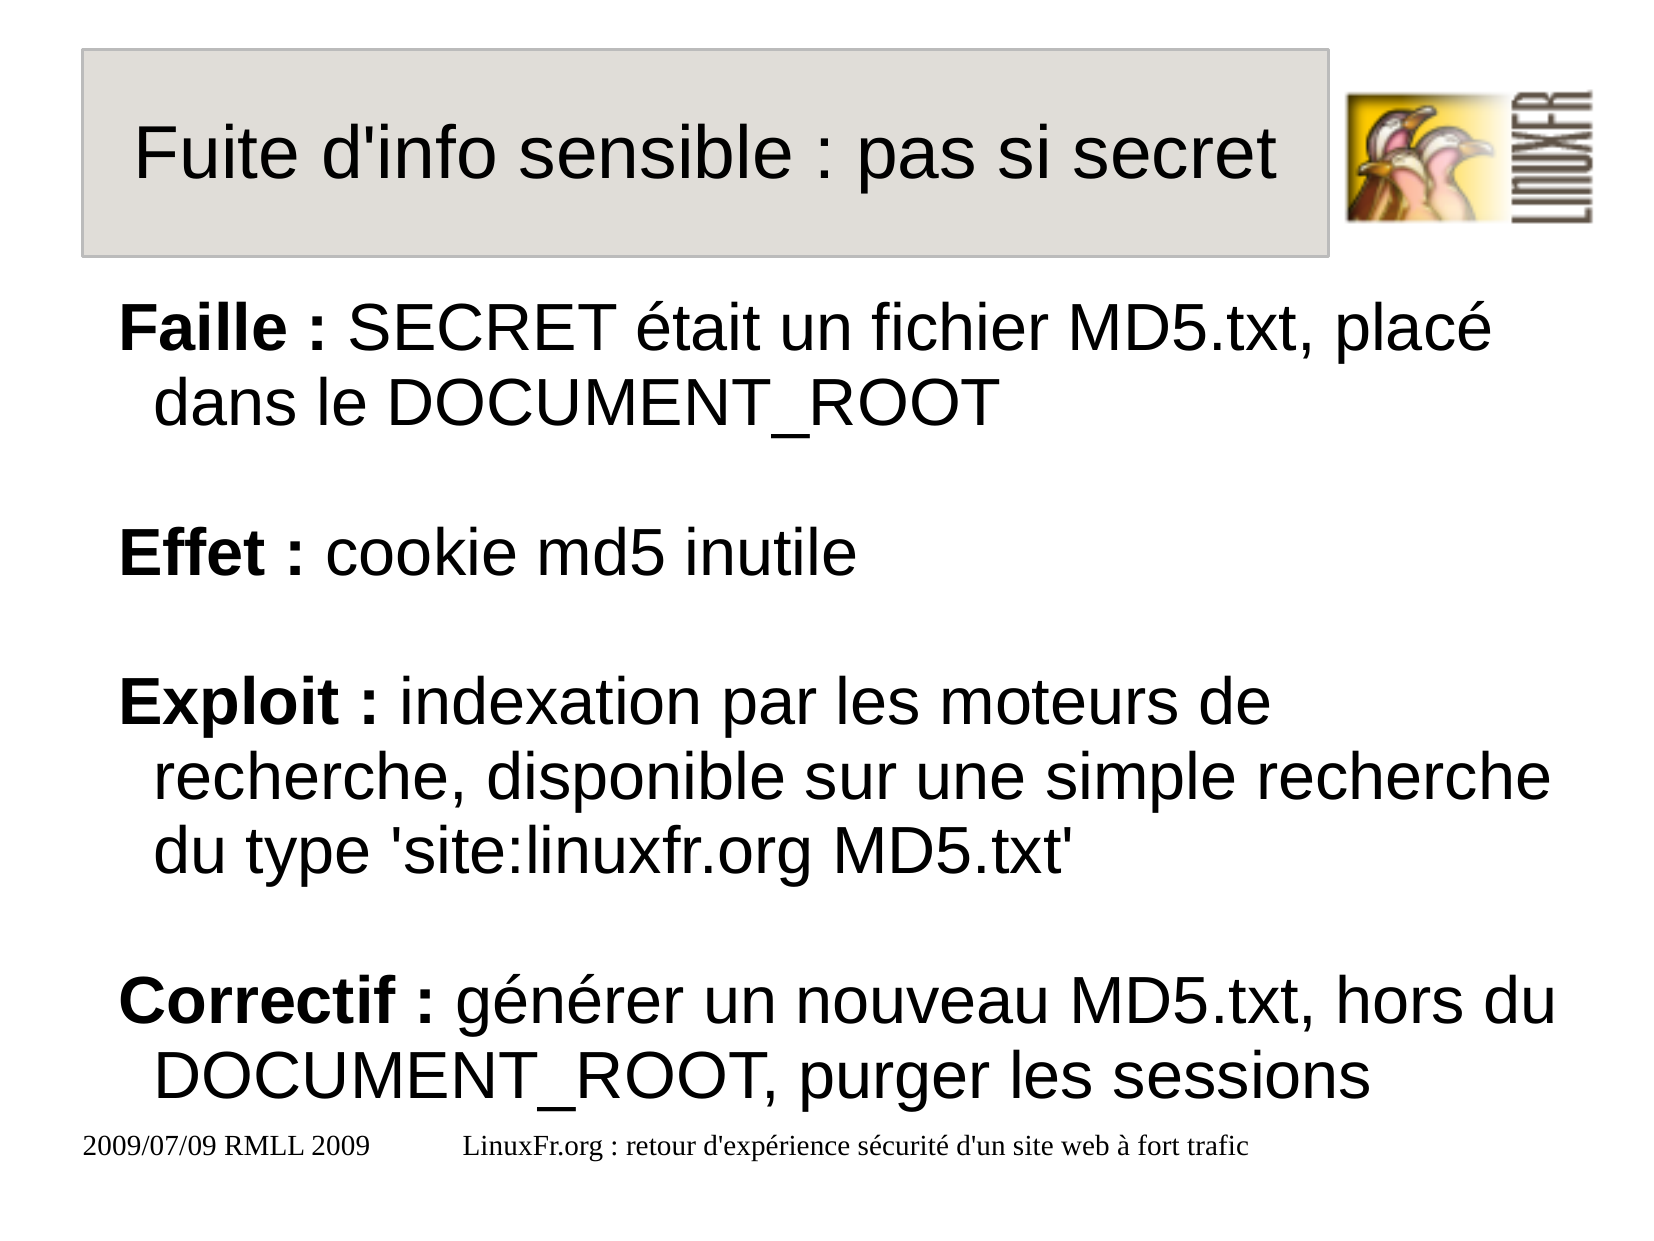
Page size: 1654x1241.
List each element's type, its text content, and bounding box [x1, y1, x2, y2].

subtitle Faille : SECRET était un fichier MD5.txt, placé dans le DOCUMENT_ROOT Effet : cookie md5 inutile Exploit : indexation par les moteurs de recherche, disponible sur une simple recherche du type 'site:linuxfr.org MD5.txt' Correctif : générer un nouveau MD5.txt, hors du DOCUMENT_ROOT, purger les sessions [82, 290, 1595, 1113]
title Fuite d'info sensible : pas si secret [82, 49, 1329, 257]
picture [1341, 88, 1601, 229]
